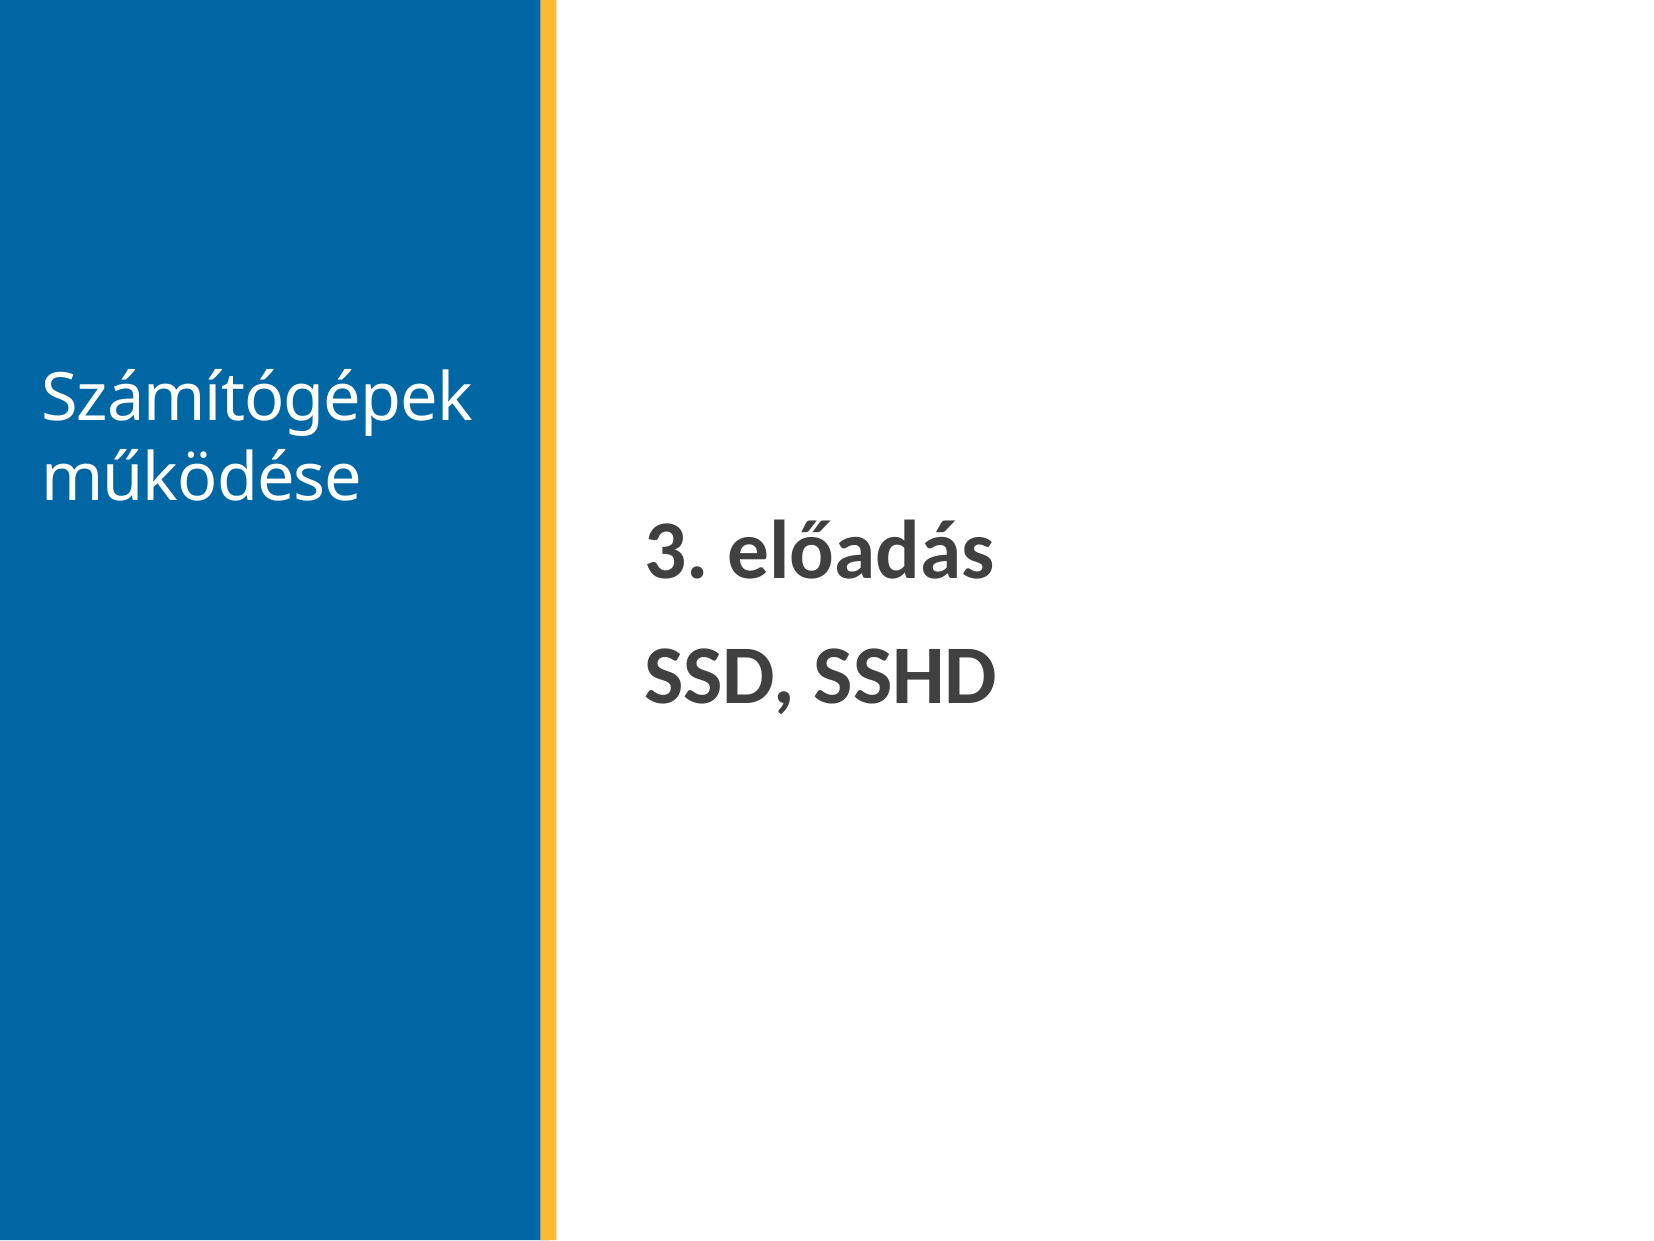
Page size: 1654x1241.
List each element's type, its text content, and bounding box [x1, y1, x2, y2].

title Számítógépek működése [25, 107, 497, 521]
list 3. előadás SSD, SSHD [625, 132, 1532, 1084]
